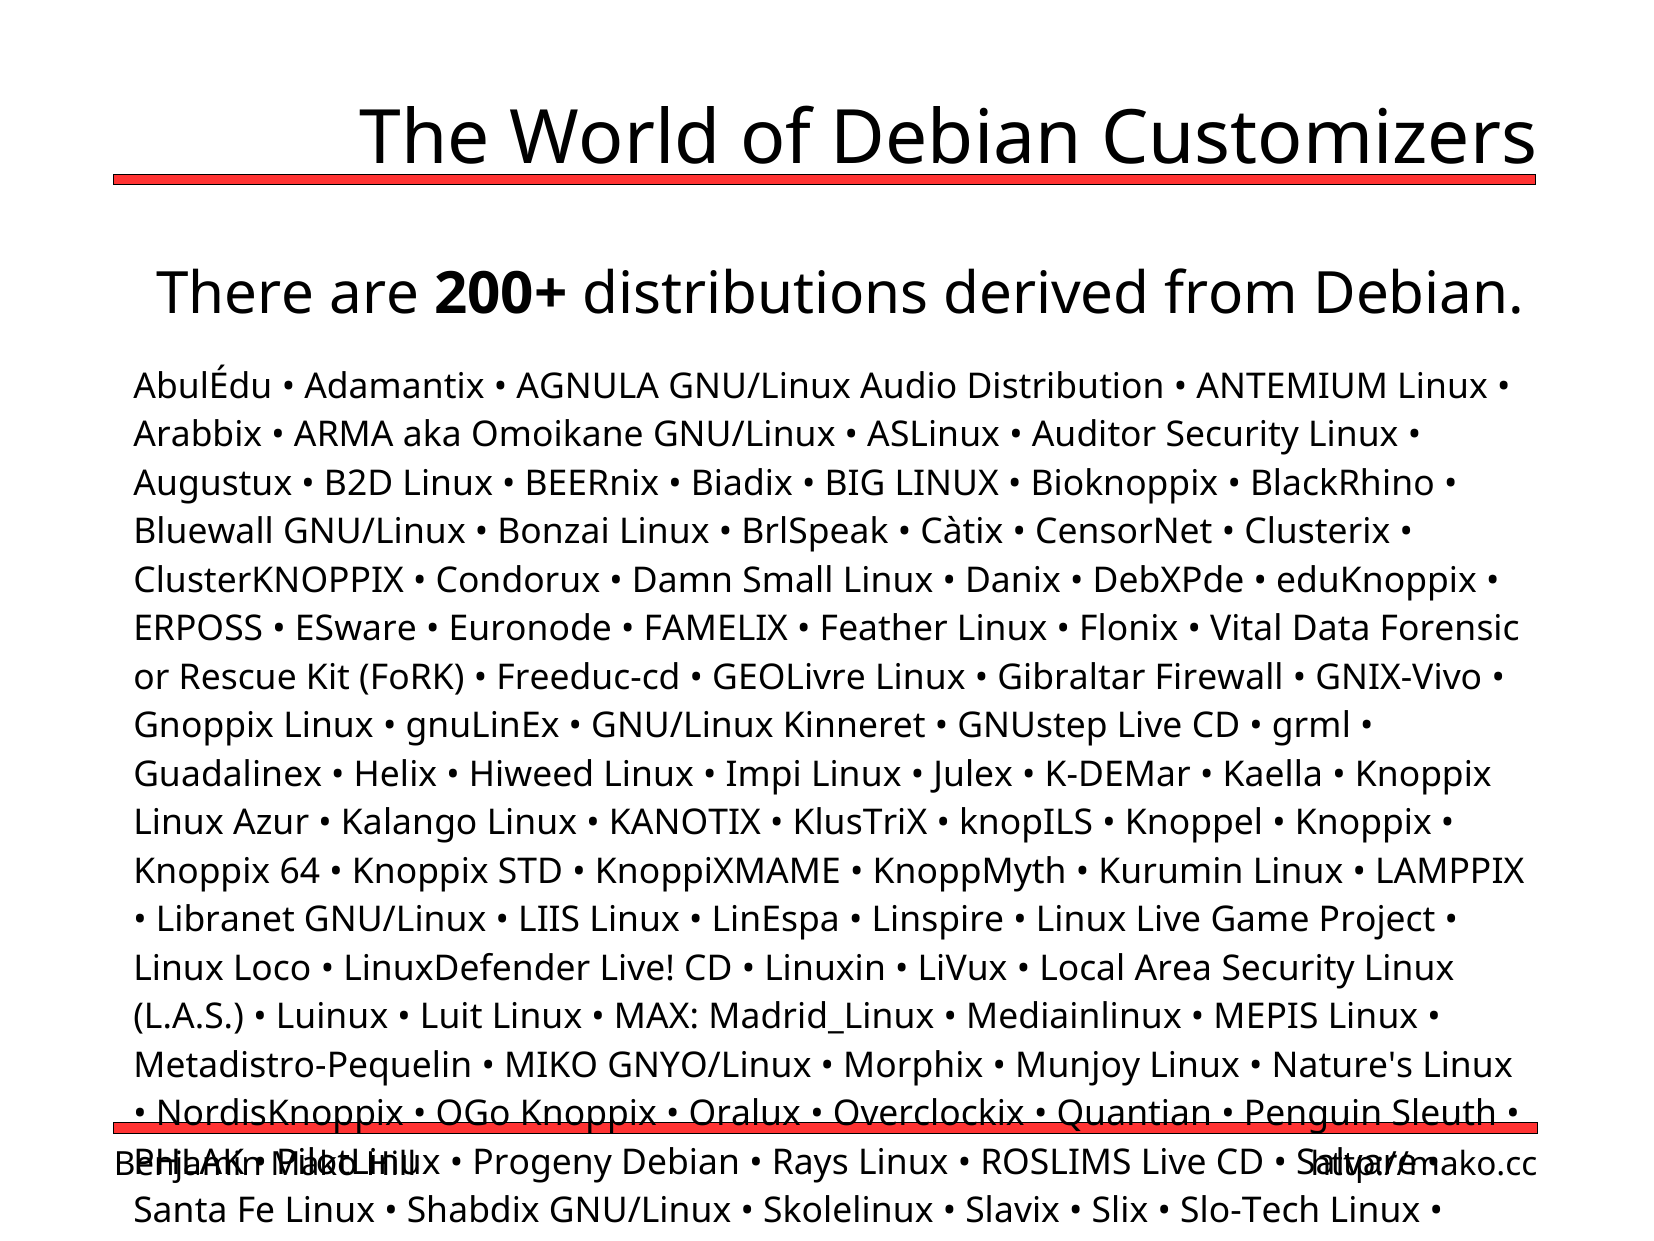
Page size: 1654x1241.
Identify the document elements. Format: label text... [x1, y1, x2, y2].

list There are 200+ distributions derived from Debian. AbulÉdu • Adamantix • AGNULA GNU/Linux Audio Distribution • ANTEMIUM Linux • Arabbix • ARMA aka Omoikane GNU/Linux • ASLinux • Auditor Security Linux • Augustux • B2D Linux • BEERnix • Biadix • BIG LINUX • Bioknoppix • BlackRhino • Bluewall GNU/Linux • Bonzai Linux • BrlSpeak • Càtix • CensorNet • Clusterix • ClusterKNOPPIX • Condorux • Damn Small Linux • Danix • DebXPde • eduKnoppix • ERPOSS • ESware • Euronode • FAMELIX • Feather Linux • Flonix • Vital Data Forensic or Rescue Kit (FoRK) • Freeduc-cd • GEOLivre Linux • Gibraltar Firewall • GNIX-Vivo • Gnoppix Linux • gnuLinEx • GNU/Linux Kinneret • GNUstep Live CD • grml • Guadalinex • Helix • Hiweed Linux • Impi Linux • Julex • K-DEMar • Kaella • Knoppix Linux Azur • Kalango Linux • KANOTIX • KlusTriX • knopILS • Knoppel • Knoppix • Knoppix 64 • Knoppix STD • KnoppiXMAME • KnoppMyth • Kurumin Linux • LAMPPIX • Libranet GNU/Linux • LIIS Linux • LinEspa • Linspire • Linux Live Game Project • Linux Loco • LinuxDefender Live! CD • Linuxin • LiVux • Local Area Security Linux (L.A.S.) • Luinux • Luit Linux • MAX: Madrid_Linux • Mediainlinux • MEPIS Linux • Metadistro-Pequelin • MIKO GNYO/Linux • Morphix • Munjoy Linux • Nature's Linux • NordisKnoppix • OGo Knoppix • Oralux • Overclockix • Quantian • Penguin Sleuth • PHLAK • PilotLinux • Progeny Debian • Rays Linux • ROSLIMS Live CD • Salvare • Santa Fe Linux • Shabdix GNU/Linux • Skolelinux • Slavix • Slix • Slo-Tech Linux • Soyombo Mongolian Linux • SULIX • Tablix on Morphix • Tilix Linux • TupiServer Linux • Ubuntu Linux • UserLinux • WHoppiX • X-evian • Xfld • Xandros Desktop OS • Xarnoppix • ZoneCD • Zopix [133, 251, 1530, 1057]
title The World of Debian Customizers [125, 70, 1538, 198]
